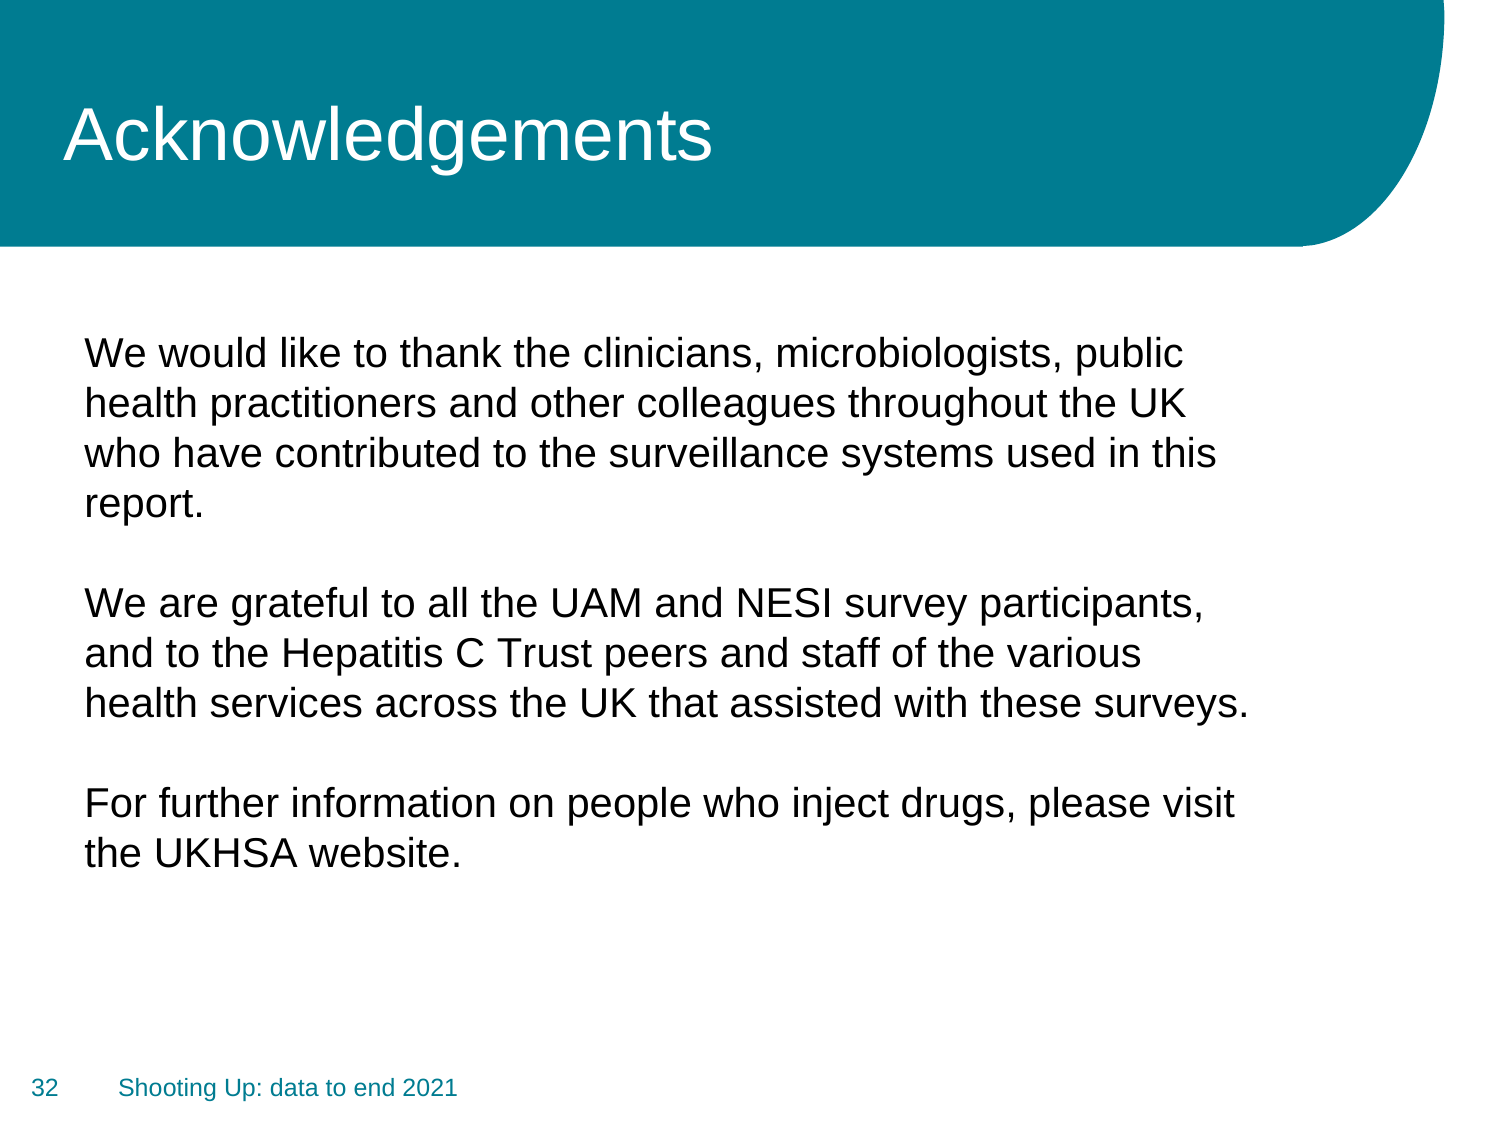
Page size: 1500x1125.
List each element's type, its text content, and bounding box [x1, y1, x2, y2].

text_box [16, 1056, 90, 1117]
title Acknowledgements [52, 80, 1351, 183]
text_box We would like to thank the clinicians, microbiologists, public health practitioners and other colleagues throughout the UK who have contributed to the surveillance systems used in this report. We are grateful to all the UAM and NESI survey participants, and to the Hepatitis C Trust peers and staff of the various health services across the UK that assisted with these surveys. For further information on people who inject drugs, please visit the UKHSA website. [73, 320, 1277, 882]
text_box Shooting Up: data to end 2021 [103, 1056, 1335, 1116]
